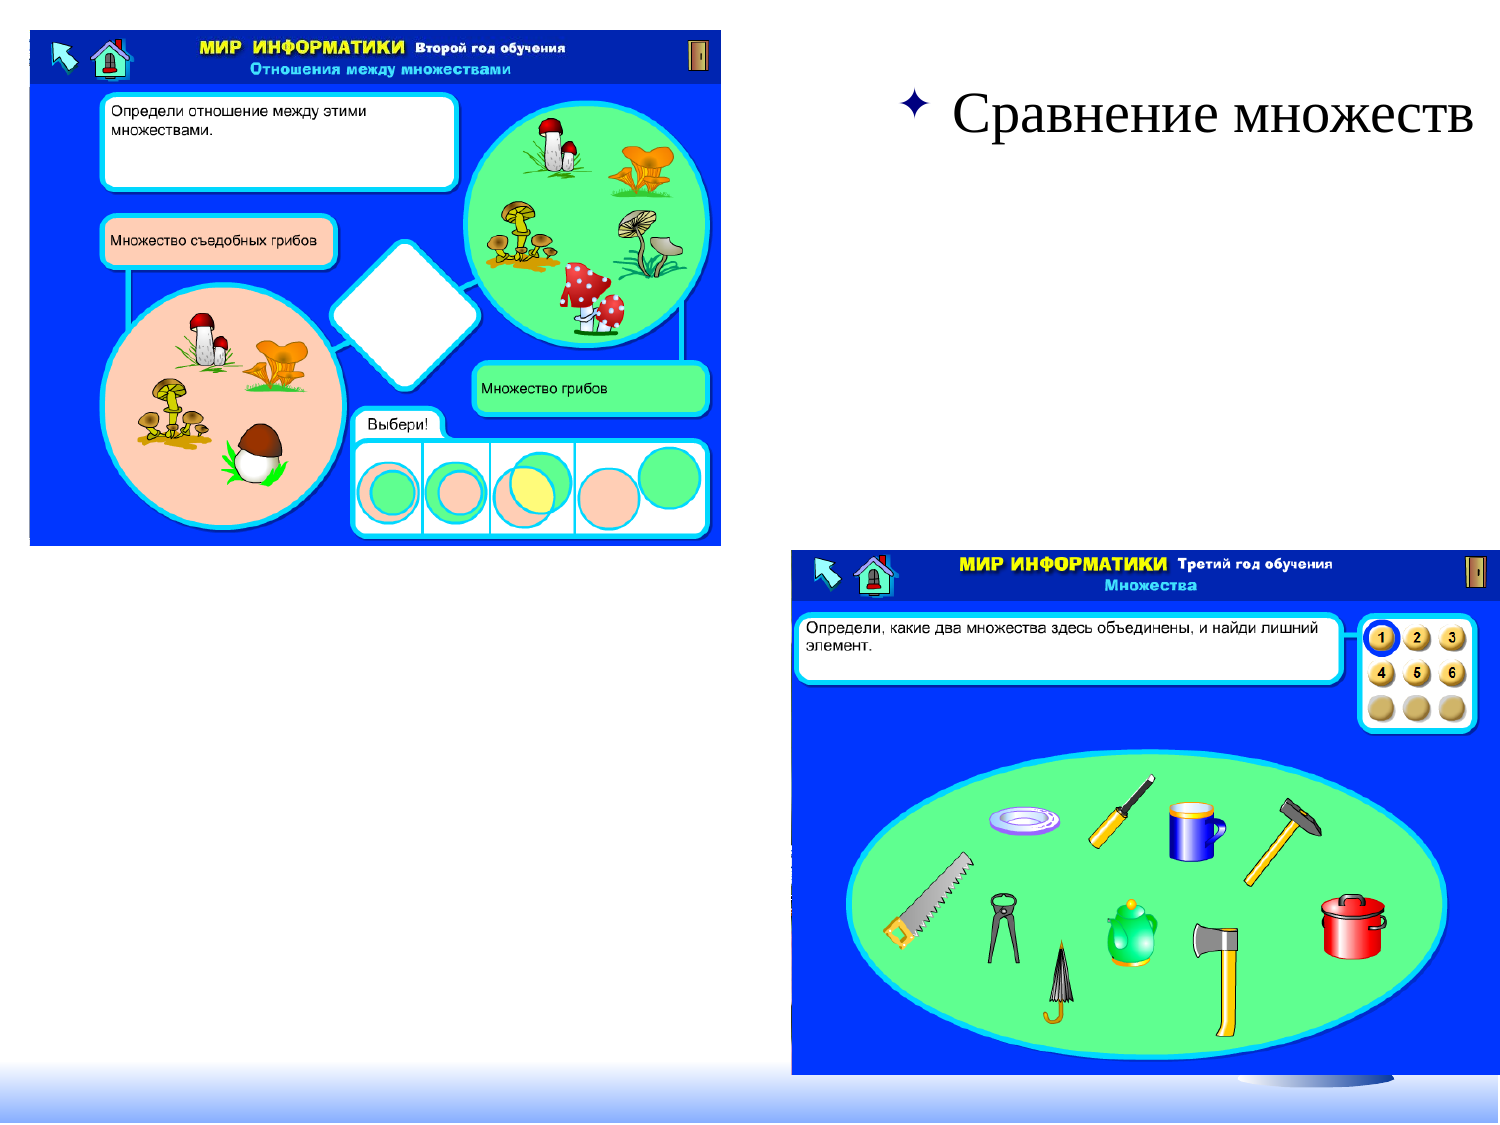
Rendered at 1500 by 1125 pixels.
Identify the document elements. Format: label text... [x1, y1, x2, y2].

list Сравнение множеств [881, 66, 1500, 550]
picture [29, 30, 721, 546]
picture [791, 550, 1500, 1075]
